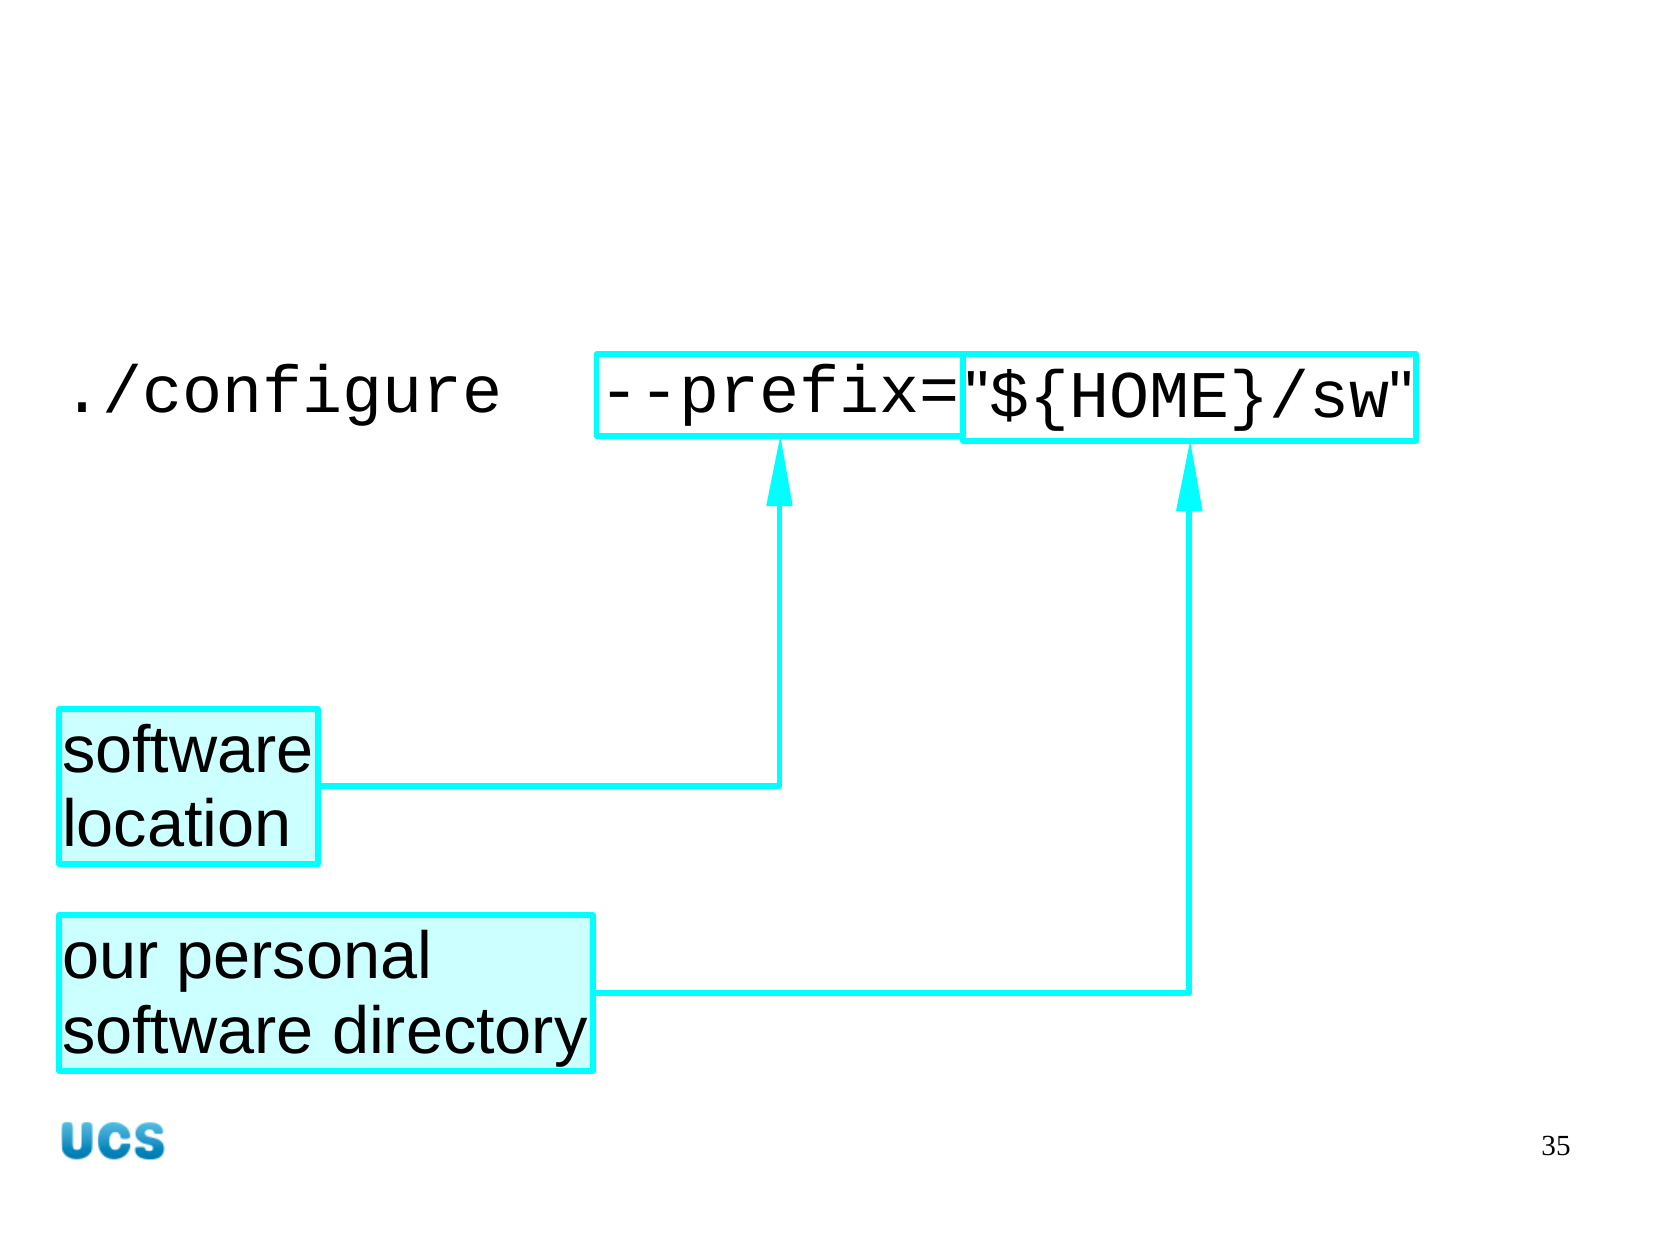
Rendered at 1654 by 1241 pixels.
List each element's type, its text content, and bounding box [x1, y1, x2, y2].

text_box "${HOME}/sw" [962, 354, 1417, 441]
picture [61, 1121, 165, 1161]
text_box ./configure [59, 354, 506, 436]
text_box --prefix= [596, 354, 960, 436]
text_box our personal software directory [59, 915, 593, 1071]
text_box software location [59, 708, 318, 865]
